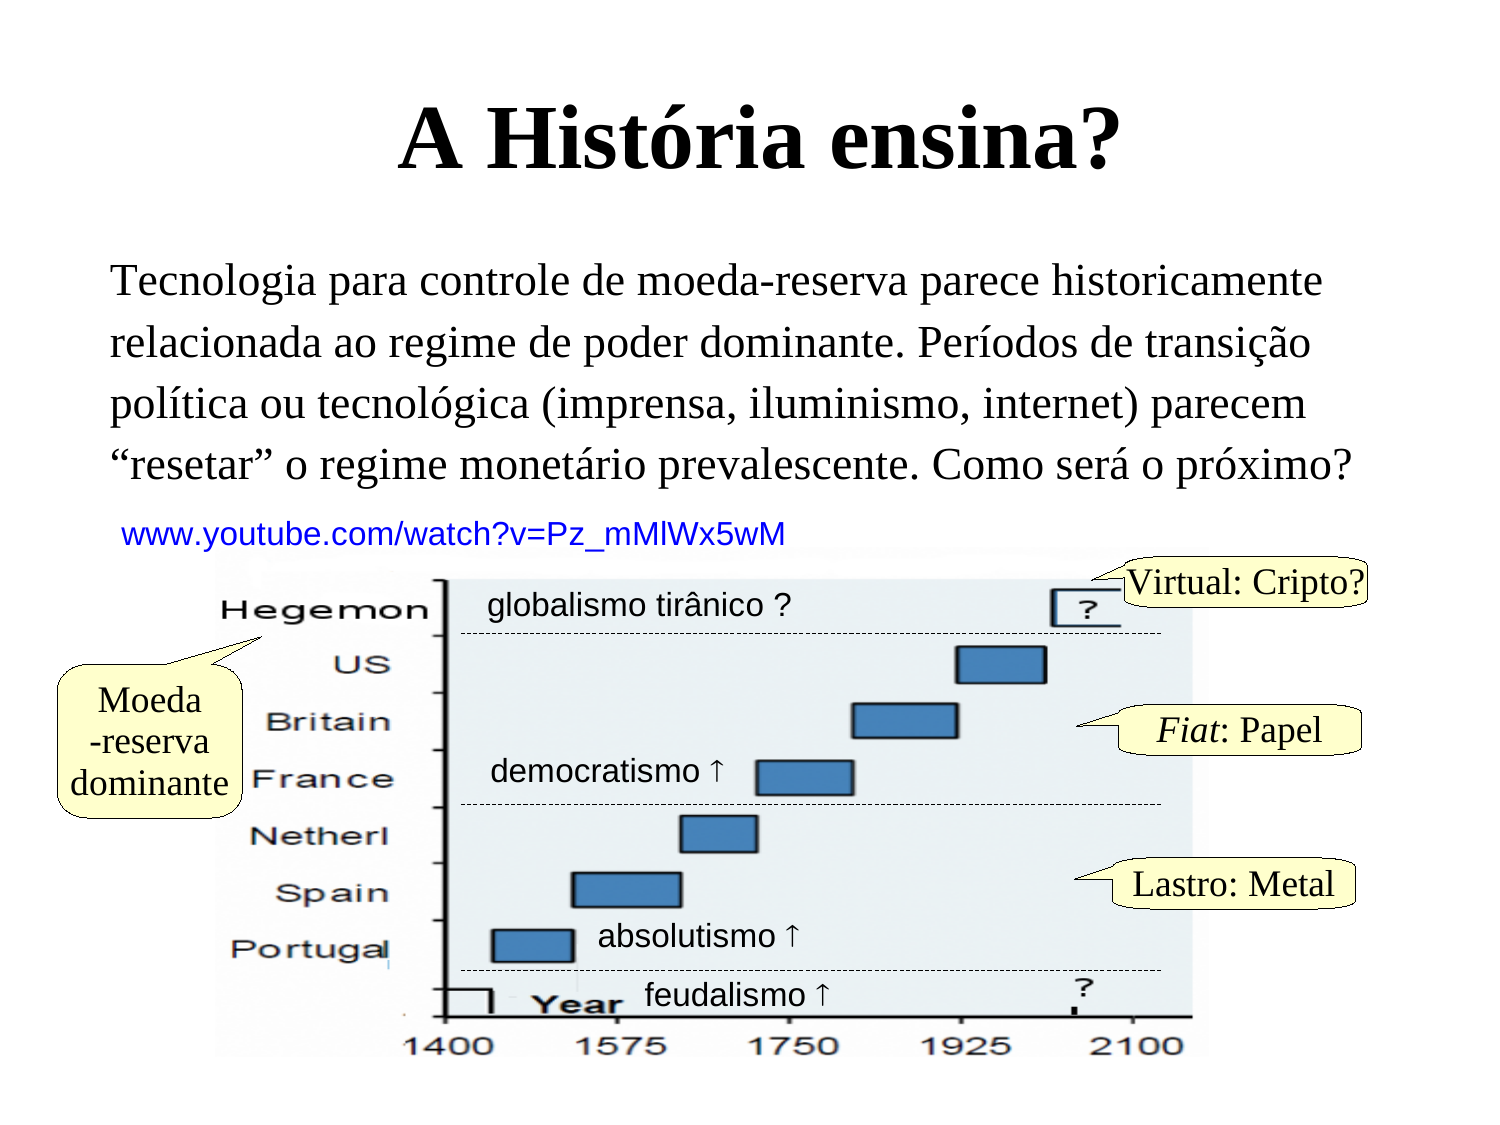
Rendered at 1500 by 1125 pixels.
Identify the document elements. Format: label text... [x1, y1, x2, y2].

text_box absolutismo ­ [597, 917, 830, 962]
text_box feudalismo ­ [644, 976, 877, 1021]
text_box Tecnologia para controle de moeda-reserva parece historicamente relacionada ao regime de poder dominante. Períodos de transição política ou tecnológica (imprensa, iluminismo, internet) parecem “resetar” o regime monetário prevalescente. Como será o próximo? www.youtube.com/watch?v=Pz_mMlWx5wM [56, 244, 1442, 553]
text_box globalismo tirânico ? [487, 586, 815, 624]
text_box Lastro: Metal [1074, 857, 1356, 910]
text_box Virtual: Cripto? [1091, 556, 1368, 608]
title A História ensina? [97, 63, 1426, 214]
text_box Moeda -reserva dominante [57, 636, 262, 819]
text_box democratismo ­ [490, 751, 747, 796]
text_box Fiat: Papel [1076, 704, 1362, 756]
picture [215, 553, 1209, 1057]
